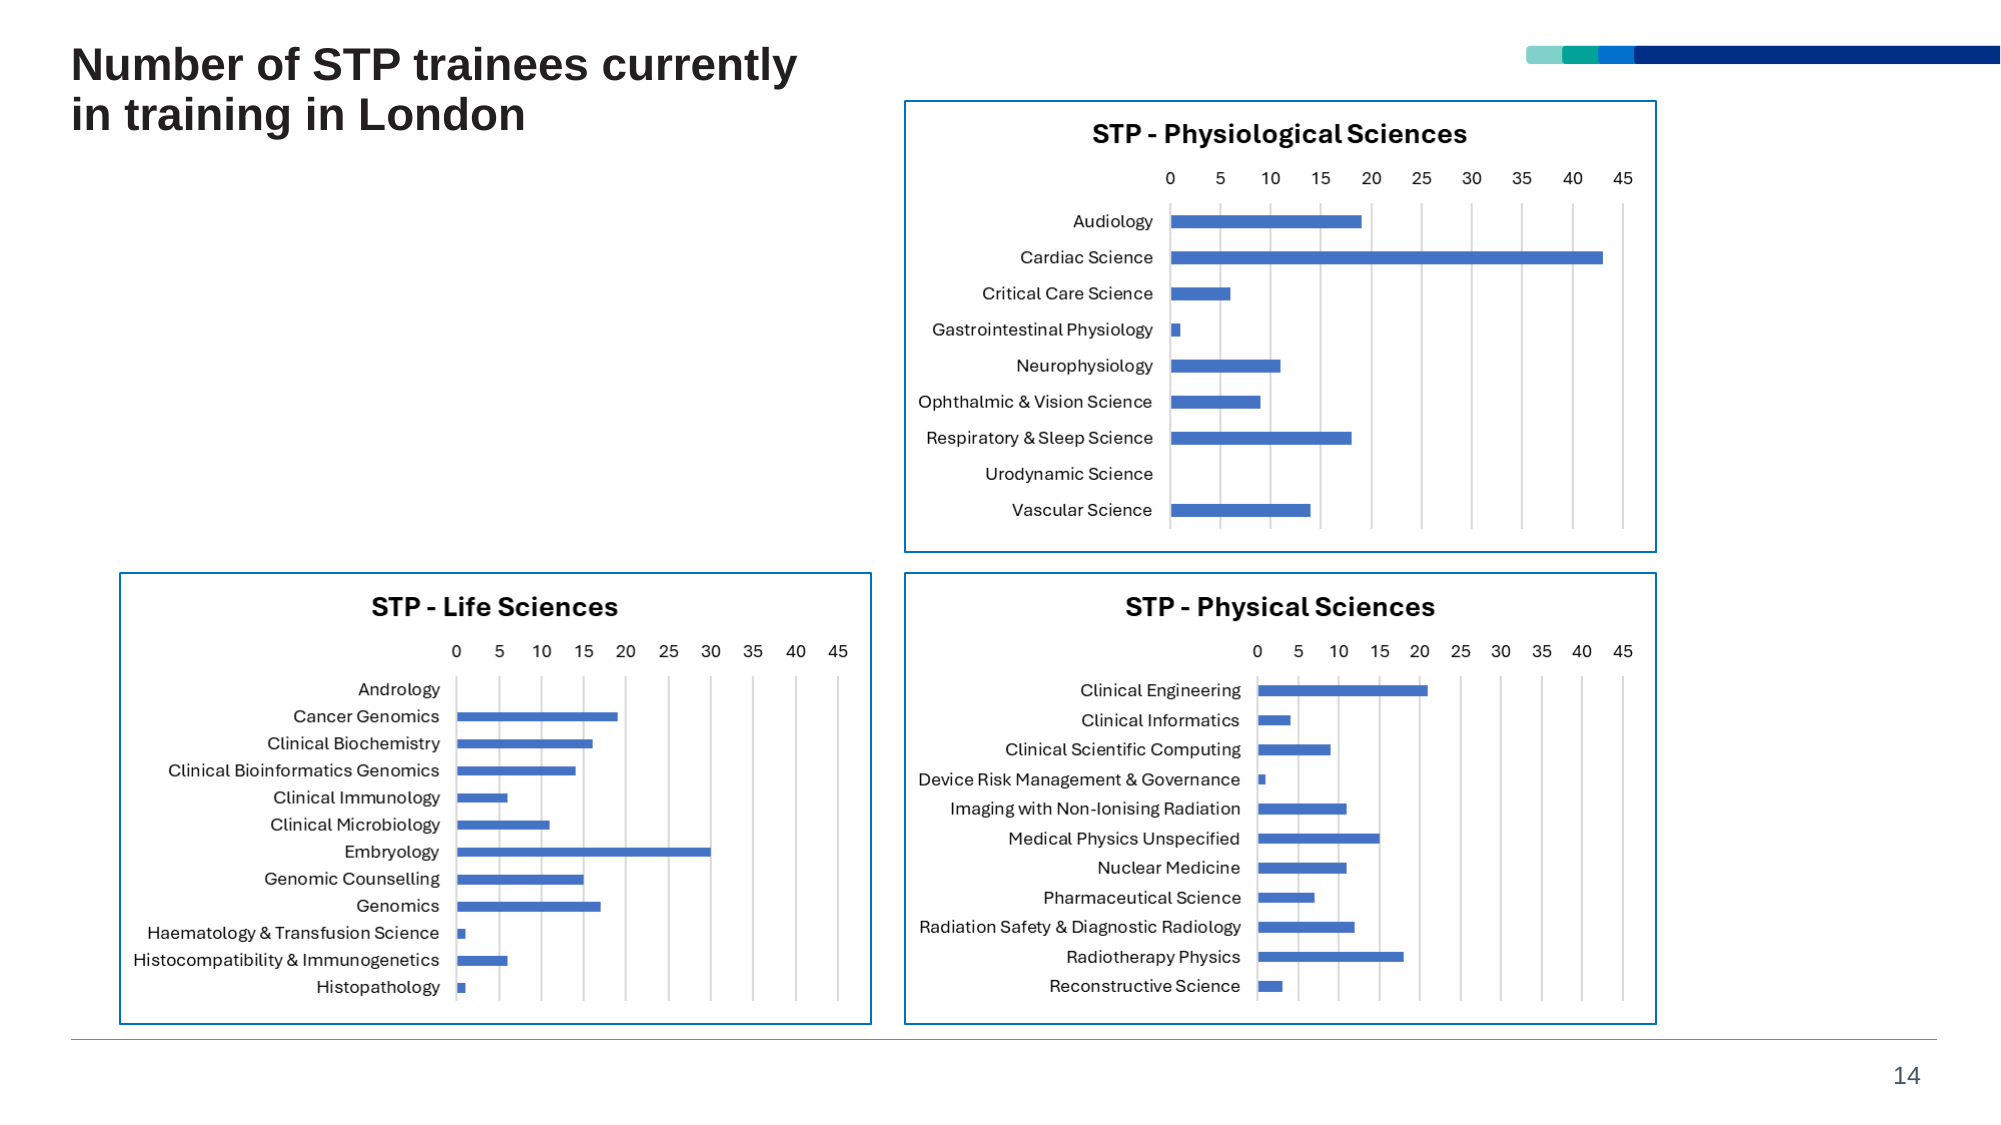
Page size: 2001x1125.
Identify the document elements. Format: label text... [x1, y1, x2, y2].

picture [904, 100, 1657, 553]
picture [904, 572, 1657, 1025]
title Number of STP trainees currently in training in London [70, 32, 1513, 149]
picture [119, 572, 872, 1025]
